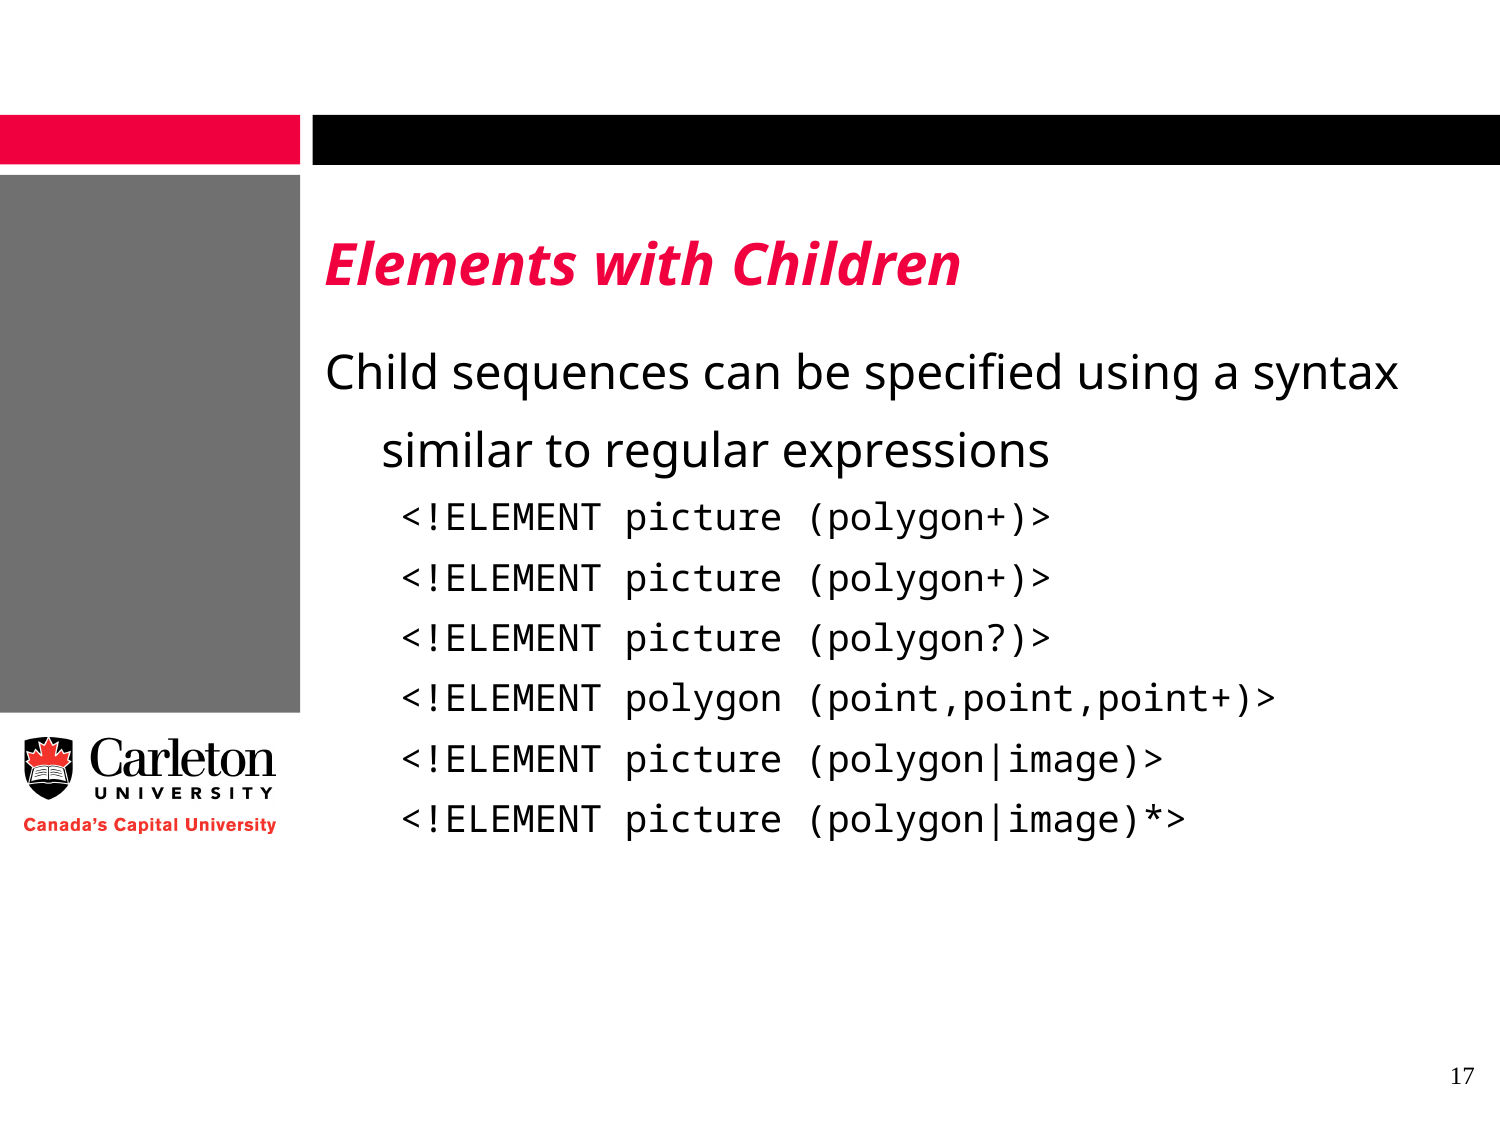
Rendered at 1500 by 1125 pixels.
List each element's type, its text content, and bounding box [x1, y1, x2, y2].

list Child sequences can be specified using a syntax similar to regular expressions <!ELEMENT picture (polygon+)> <!ELEMENT picture (polygon+)> <!ELEMENT picture (polygon?)> <!ELEMENT polygon (point,point,point+)> <!ELEMENT picture (polygon|image)> <!ELEMENT picture (polygon|image)*> [324, 324, 1450, 1036]
picture [24, 737, 276, 834]
title Elements with Children [324, 194, 1450, 324]
